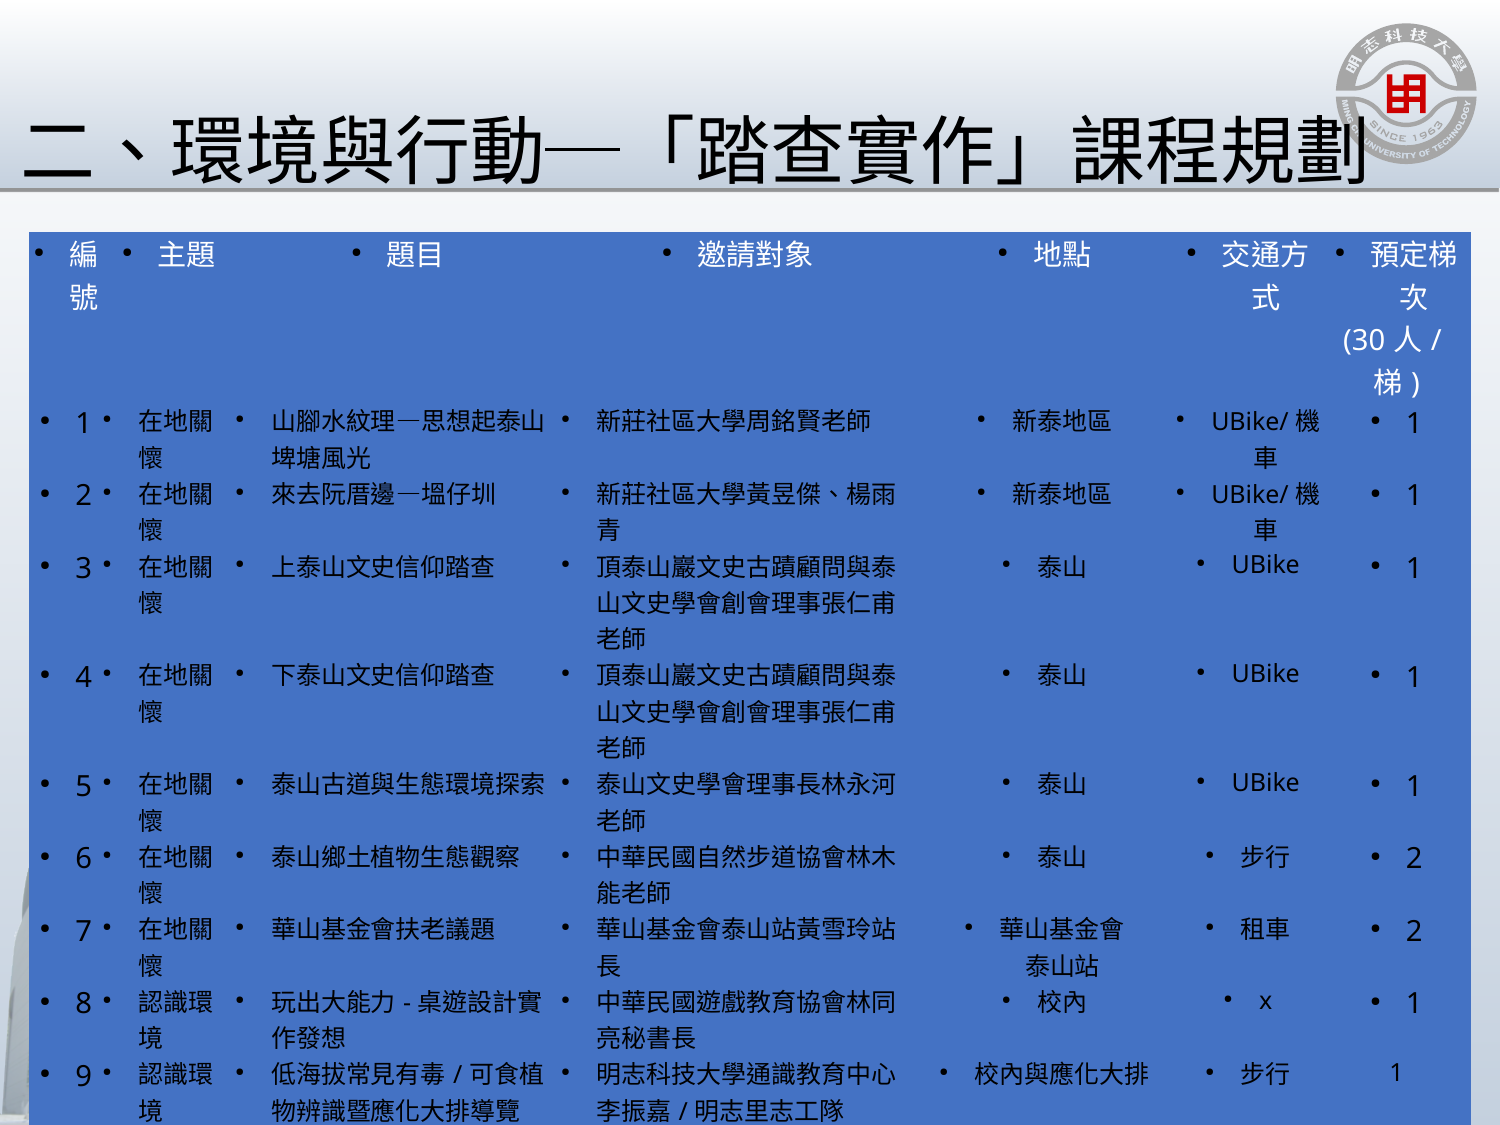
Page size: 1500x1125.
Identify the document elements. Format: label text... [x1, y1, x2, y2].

table_cell 泰山 [915, 547, 1174, 656]
table_cell 8 [29, 982, 103, 1055]
table_cell 步行 [1174, 837, 1322, 910]
table_cell 7 [29, 910, 103, 982]
table_header 編號 [29, 243, 103, 402]
table_cell UBike [1174, 547, 1322, 656]
table_cell 在地關懷 [103, 402, 236, 474]
table_header 預定梯次 (30人/梯) [1322, 243, 1471, 402]
table_cell 2 [1322, 910, 1471, 982]
table_cell 玩出大能力-桌遊設計實作發想 [236, 982, 561, 1055]
table_cell 2 [1322, 837, 1471, 910]
table_cell UBike/機車 [1174, 402, 1322, 474]
table_cell 華山基金會泰山站黃雪玲站長 [561, 910, 915, 982]
table_cell UBike [1174, 656, 1322, 765]
text_box 二、環境與行動─「踏查實作」課程規劃 [5, 54, 1500, 243]
table_cell 5 [29, 765, 103, 837]
table_header 地點 [915, 243, 1174, 402]
table_cell 來去阮厝邊—塭仔圳 [236, 474, 561, 547]
table_cell 在地關懷 [103, 765, 236, 837]
table_cell 租車 [1174, 910, 1322, 982]
table_cell 泰山古道與生態環境探索 [236, 765, 561, 837]
table_cell 山腳水紋理—思想起泰山埤塘風光 [236, 402, 561, 474]
table_cell 1 [1322, 765, 1471, 837]
table_cell 泰山 [915, 765, 1174, 837]
table_header 編號 [73, 243, 81, 256]
table_cell 頂泰山巖文史古蹟顧問與泰山文史學會創會理事張仁甫老師 [561, 656, 915, 765]
table_cell 華山基金會 泰山站 [915, 910, 1174, 982]
table_cell 中華民國遊戲教育協會林同亮秘書長 [561, 982, 915, 1055]
table_cell 1 [1322, 474, 1471, 547]
table_cell 明志科技大學通識教育中心李振嘉/明志里志工隊 [561, 1055, 915, 1125]
table_cell 3 [29, 547, 103, 656]
table_cell 1 [1322, 982, 1471, 1055]
table_cell 泰山 [915, 837, 1174, 910]
table_header 題目 [236, 243, 561, 402]
table_cell 4 [29, 656, 103, 765]
table_cell 校內 [915, 982, 1174, 1055]
table_header 邀請對象 [710, 248, 721, 262]
table_cell 6 [29, 837, 103, 910]
table_cell 1 [29, 402, 103, 474]
table_cell 步行 [1174, 1055, 1322, 1125]
table_header 交通方式 [1174, 243, 1322, 402]
table_header 邀請對象 [561, 243, 915, 402]
table_cell 在地關懷 [103, 474, 236, 547]
table_header 題目 [422, 244, 437, 249]
table_cell 在地關懷 [103, 910, 236, 982]
table_cell 在地關懷 [103, 656, 236, 765]
table_cell 頂泰山巖文史古蹟顧問與泰山文史學會創會理事張仁甫老師 [561, 547, 915, 656]
table_cell 下泰山文史信仰踏查 [236, 656, 561, 765]
table_cell 在地關懷 [103, 547, 236, 656]
table_cell 低海拔常見有毒/可食植物辨識暨應化大排導覽 [236, 1055, 561, 1125]
table_cell 9 [29, 1055, 103, 1125]
table_cell 在地關懷 [103, 837, 236, 910]
table_cell UBike/機車 [1174, 474, 1322, 547]
table_cell 認識環境 [103, 982, 236, 1055]
table_cell 新莊社區大學黃昱傑、楊雨青 [561, 474, 915, 547]
table_cell 新泰地區 [915, 474, 1174, 547]
table_cell 1 [1322, 1055, 1471, 1125]
table_cell UBike [1174, 765, 1322, 837]
table_cell 1 [1322, 656, 1471, 765]
table_cell 新莊社區大學周銘賢老師 [561, 402, 915, 474]
table_cell 上泰山文史信仰踏查 [236, 547, 561, 656]
table_cell 1 [1322, 547, 1471, 656]
table_cell 新泰地區 [915, 402, 1174, 474]
table_header 題目 [422, 258, 437, 263]
table_cell 泰山 [915, 656, 1174, 765]
table_cell 華山基金會扶老議題 [236, 910, 561, 982]
table_cell 2 [29, 474, 103, 547]
table_cell x [1174, 982, 1322, 1055]
table_cell 校內與應化大排 [915, 1055, 1174, 1125]
table_cell 泰山鄉土植物生態觀察 [236, 837, 561, 910]
table_cell 中華民國自然步道協會林木能老師 [561, 837, 915, 910]
table_header 主題 [103, 243, 236, 402]
table_header 地點 [1079, 256, 1087, 264]
table_cell 1 [1322, 402, 1471, 474]
table_cell 泰山文史學會理事長林永河老師 [561, 765, 915, 837]
table_header 題目 [422, 251, 437, 256]
table_cell 認識環境 [103, 1055, 236, 1125]
